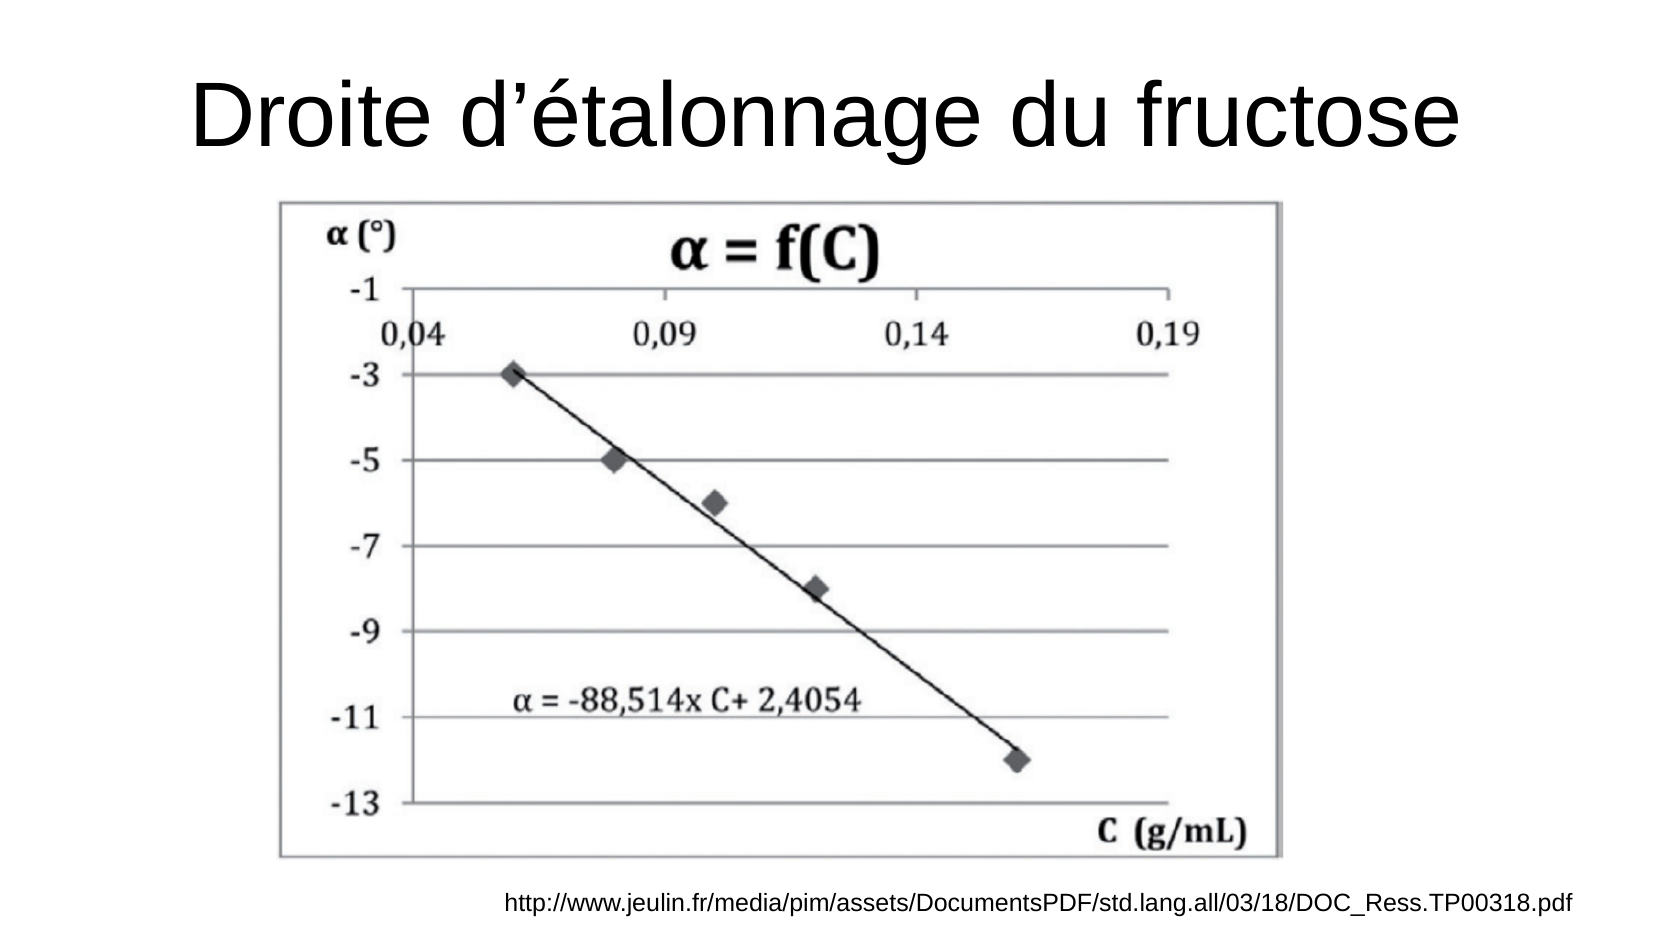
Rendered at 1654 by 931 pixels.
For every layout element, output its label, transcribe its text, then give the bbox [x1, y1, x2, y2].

picture [271, 188, 1297, 863]
title Droite d’étalonnage du fructose [82, 37, 1571, 193]
text_box http://www.jeulin.fr/media/pim/assets/DocumentsPDF/std.lang.all/03/18/DOC_Ress.TP00318.pdf [489, 881, 1654, 931]
